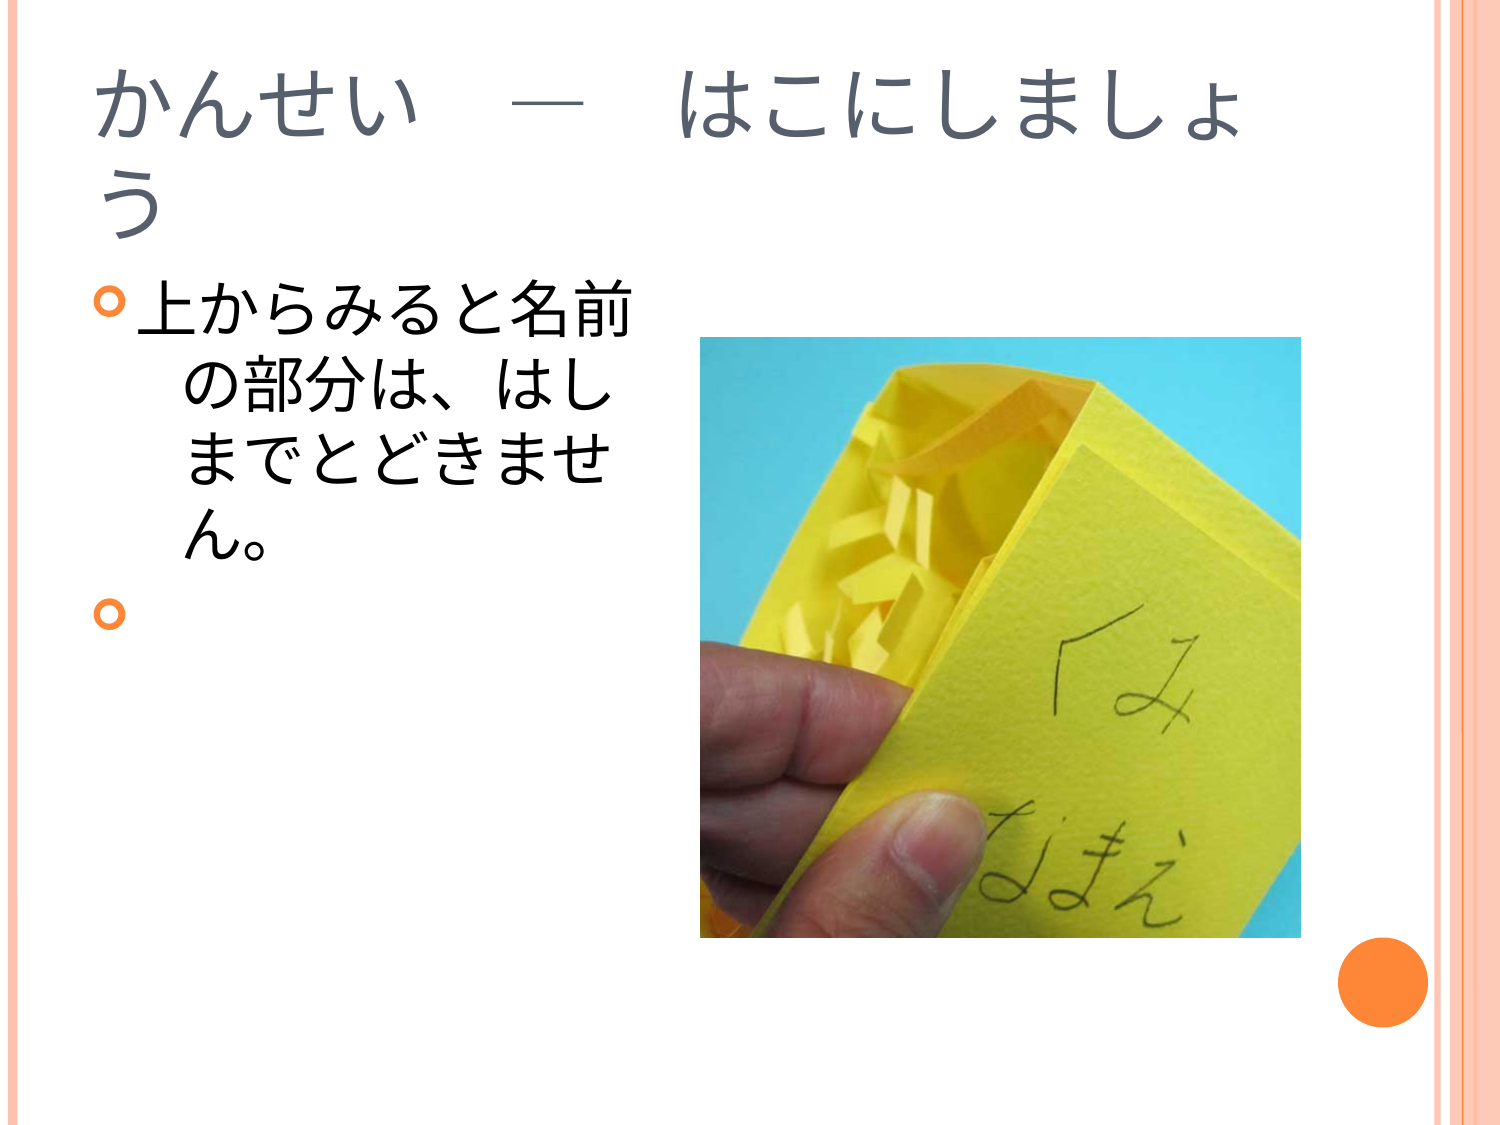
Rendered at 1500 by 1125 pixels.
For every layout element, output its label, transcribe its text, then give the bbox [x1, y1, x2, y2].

list 上からみると名前の部分は、はしまでとどきません。 [75, 262, 676, 1013]
title かんせい ― はこにしましょう [75, 45, 1300, 233]
picture [700, 337, 1301, 938]
